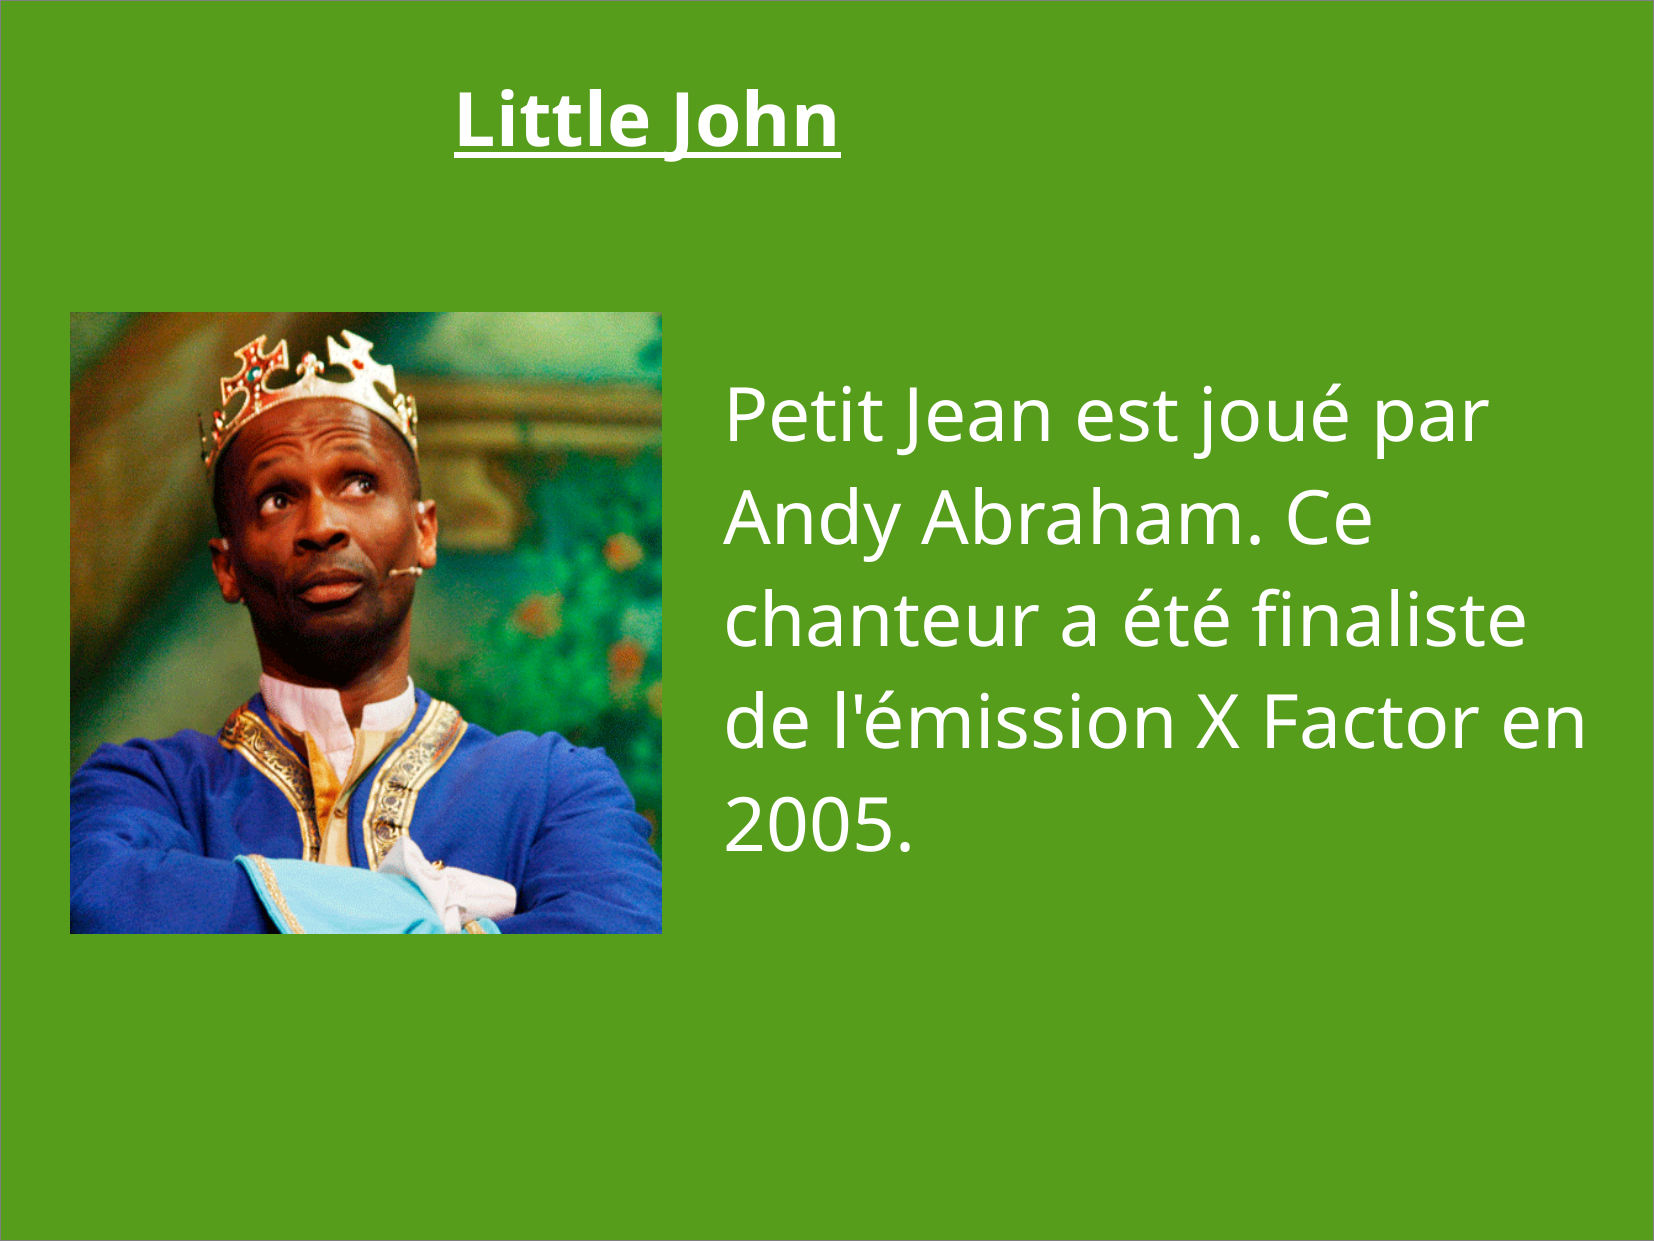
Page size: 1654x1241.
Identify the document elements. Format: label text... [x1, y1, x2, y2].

text_box [0, 0, 1654, 1241]
text_box Petit Jean est joué par Andy Abraham. Ce chanteur a été finaliste de l'émission X Factor en 2005. [708, 354, 1607, 892]
picture [70, 312, 662, 934]
text_box Little John [224, 59, 1512, 179]
